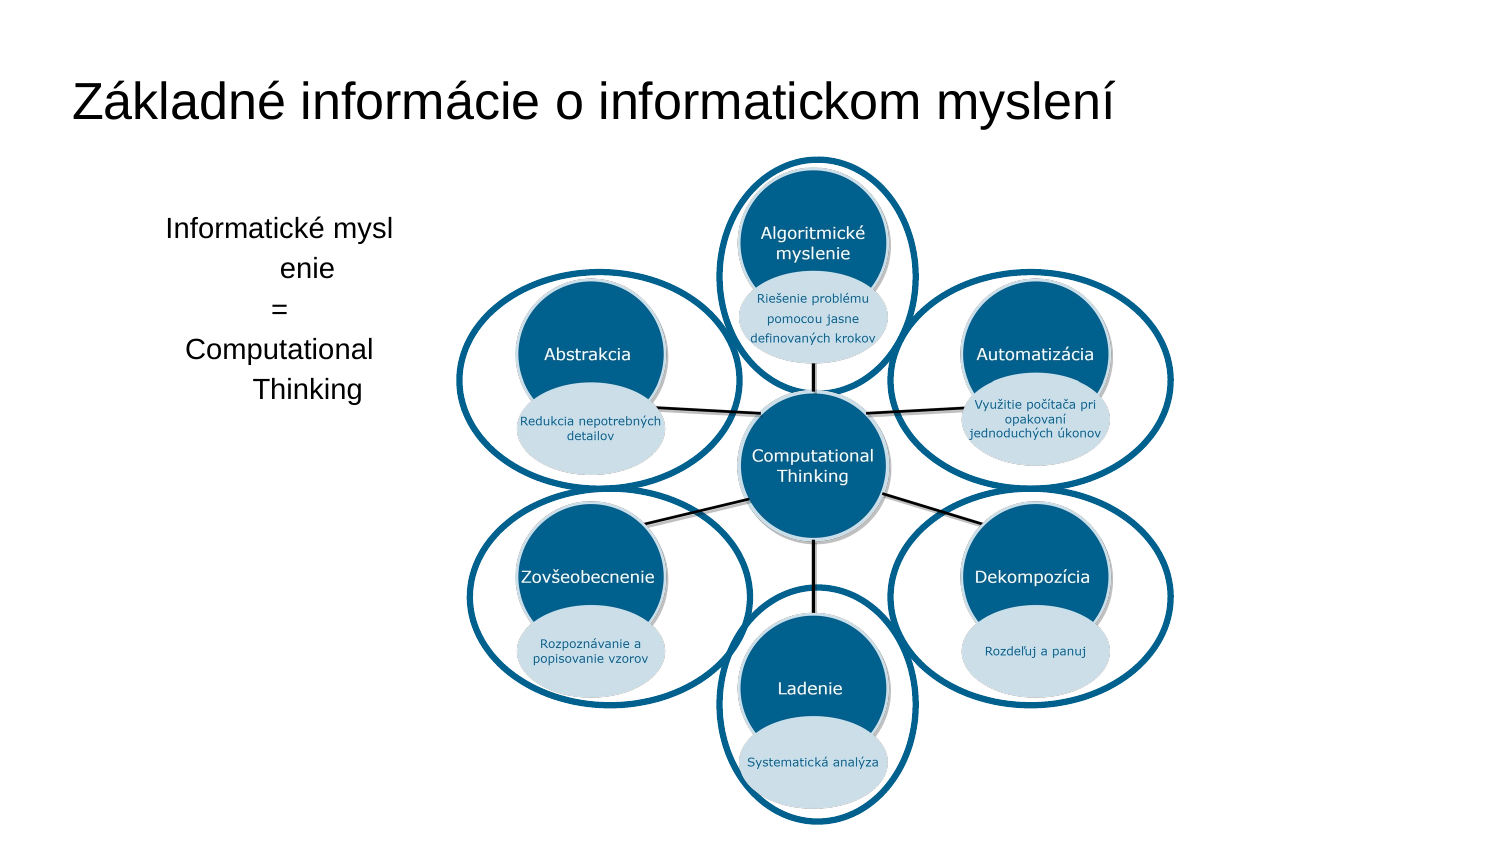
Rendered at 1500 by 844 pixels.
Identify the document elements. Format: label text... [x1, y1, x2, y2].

title Základné informácie o informatickom myslení [57, 52, 1455, 147]
picture [515, 472, 565, 512]
picture [870, 664, 1113, 809]
picture [515, 276, 736, 485]
picture [515, 493, 746, 701]
picture [515, 167, 773, 320]
picture [515, 670, 765, 809]
picture [862, 167, 1113, 312]
picture [894, 493, 1113, 701]
picture [894, 276, 1113, 485]
picture [643, 167, 991, 809]
picture [1070, 473, 1113, 504]
list Informatické myslenie = Computational Thinking [51, 189, 415, 750]
